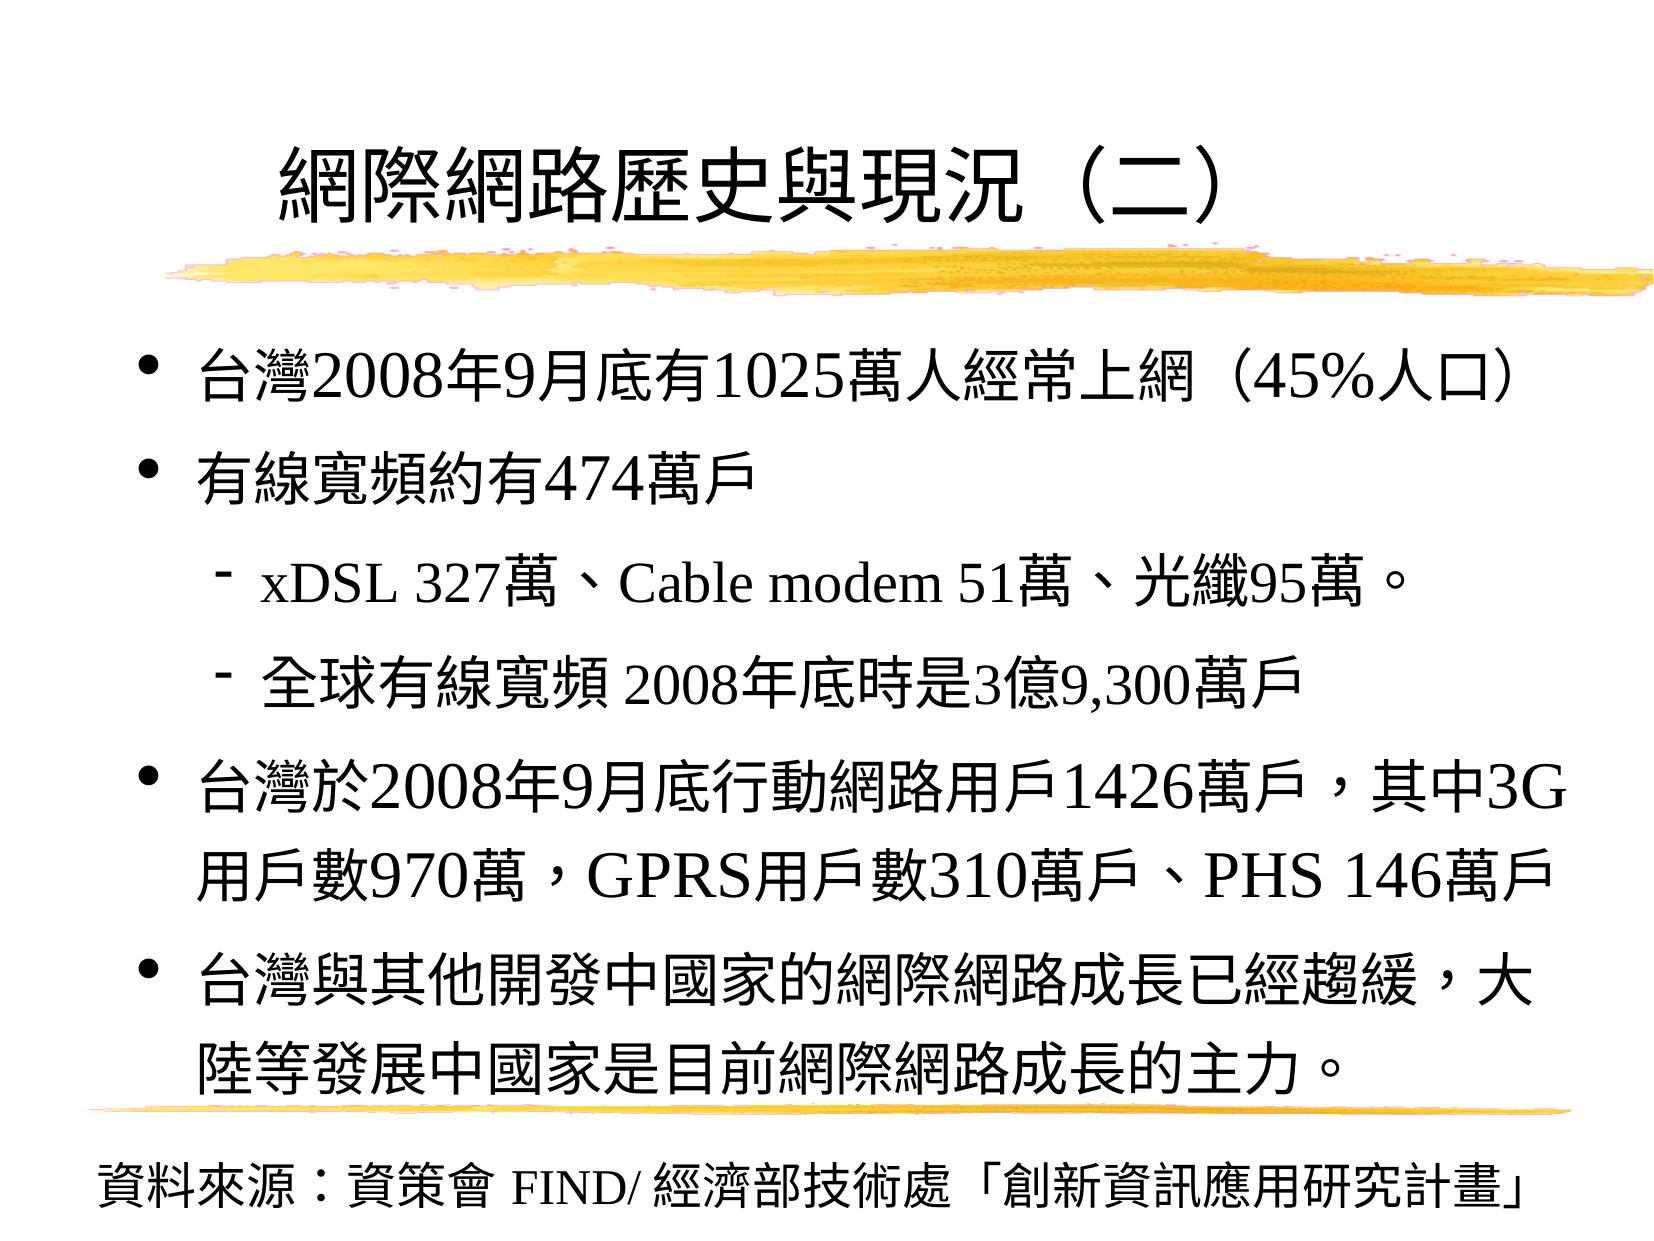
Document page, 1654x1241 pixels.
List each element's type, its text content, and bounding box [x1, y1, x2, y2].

picture [82, 1102, 1571, 1117]
picture [165, 237, 1654, 308]
list 台灣2008年9月底有1025萬人經常上網（45%人口） 有線寬頻約有474萬戶 xDSL 327萬、Cable modem 51萬、光纖95萬。 全球有線寬頻 2008年底時是3億9,300萬戶 台灣於2008年9月底行動網路用戶1426萬戶，其中3G用戶數970萬，GPRS用戶數310萬戶、PHS 146萬戶 台灣與其他開發中國家的網際網路成長已經趨緩，大陸等發展中國家是目前網際網路成長的主力。 [124, 316, 1587, 1078]
text_box 資料來源：資策會FIND/經濟部技術處「創新資訊應用研究計畫」 [96, 1142, 1551, 1203]
title 網際網路歷史與現況（二） [73, 25, 1479, 249]
